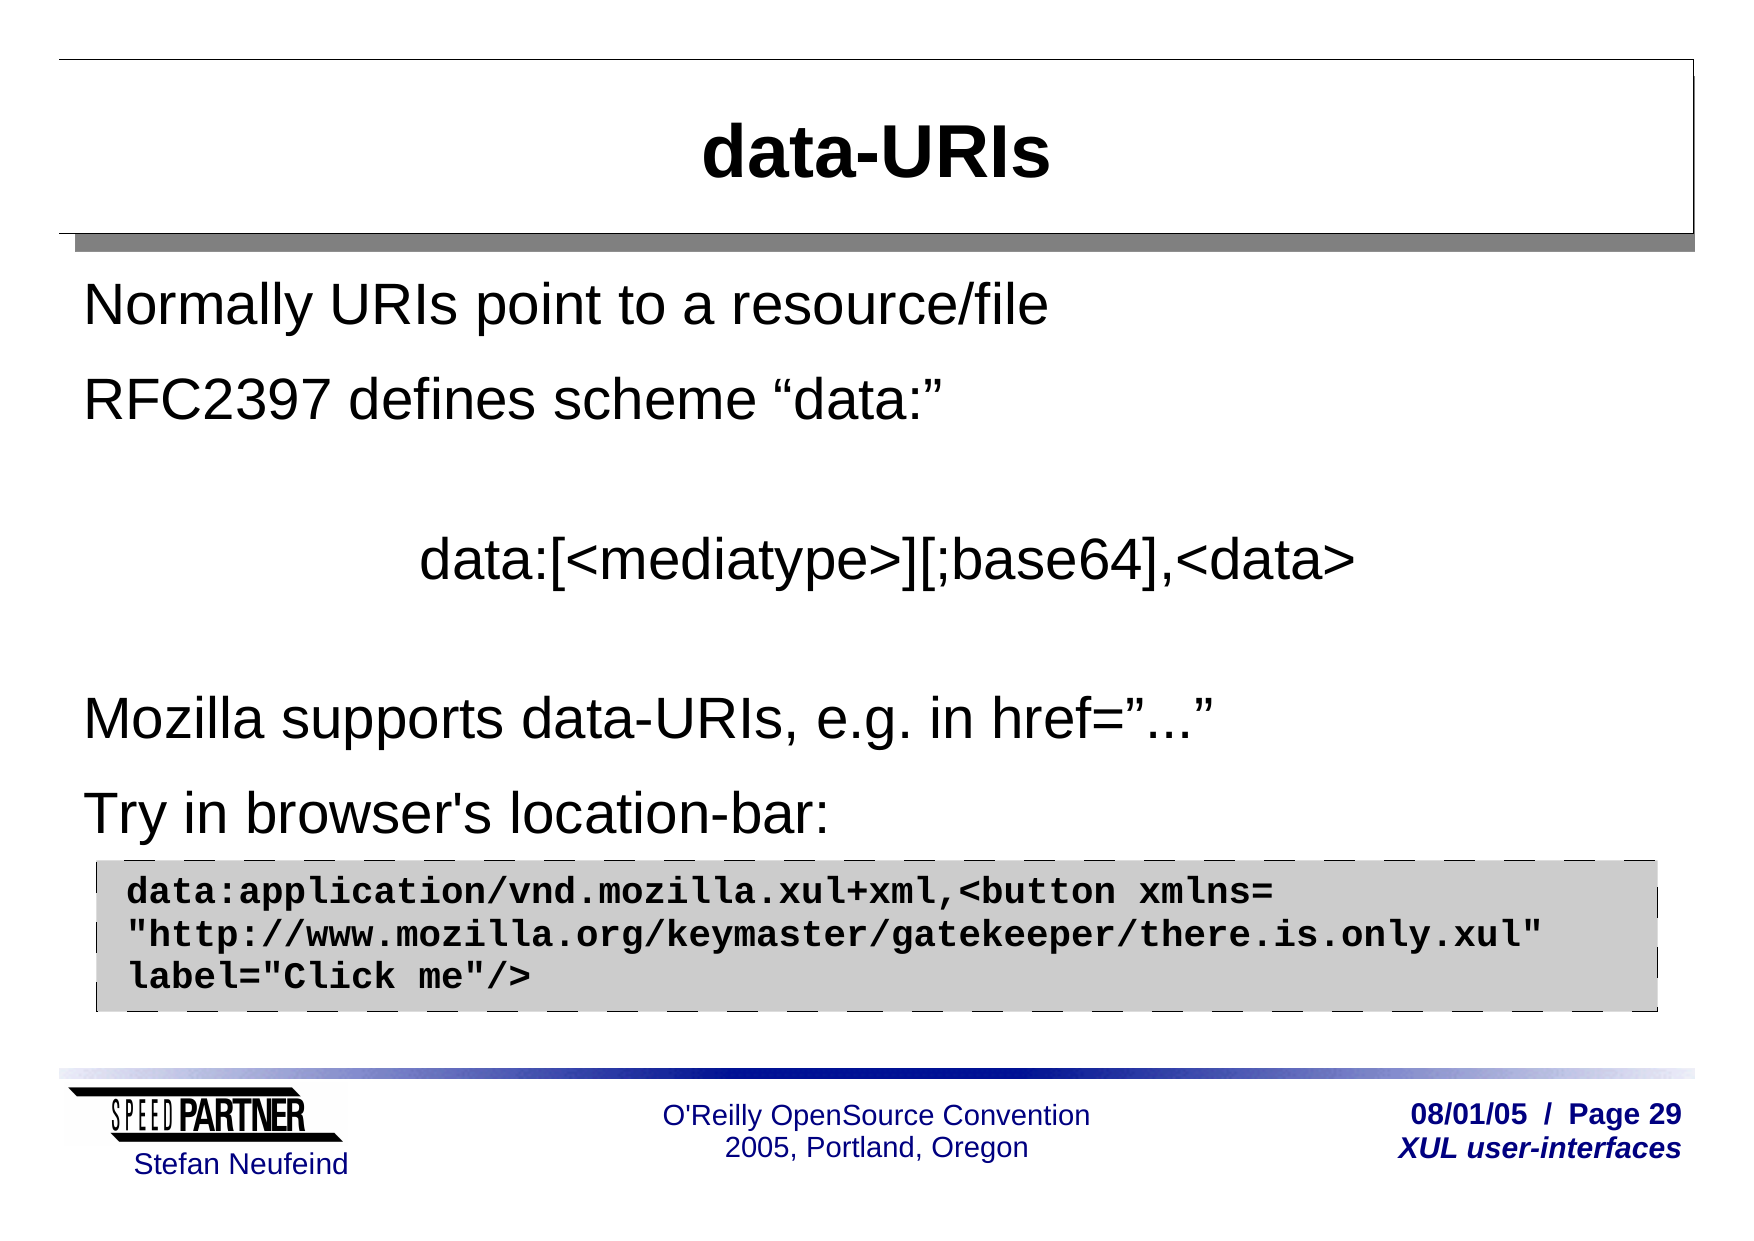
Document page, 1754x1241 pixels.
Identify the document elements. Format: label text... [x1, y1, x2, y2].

picture [59, 1068, 1695, 1079]
title data-URIs [59, 59, 1695, 244]
text_box data:application/vnd.mozilla.xul+xml,<button xmlns= "http://www.mozilla.org/keymaster/gatekeeper/there.is.only.xul" label="Click me"/> [96, 860, 1658, 1012]
picture [64, 1082, 348, 1146]
list Normally URIs point to a resource/file RFC2397 defines scheme “data:” data:[<mediatype>][;base64],<data> Mozilla supports data-URIs, e.g. in href=”...” Try in browser's location-bar: [71, 272, 1695, 1055]
